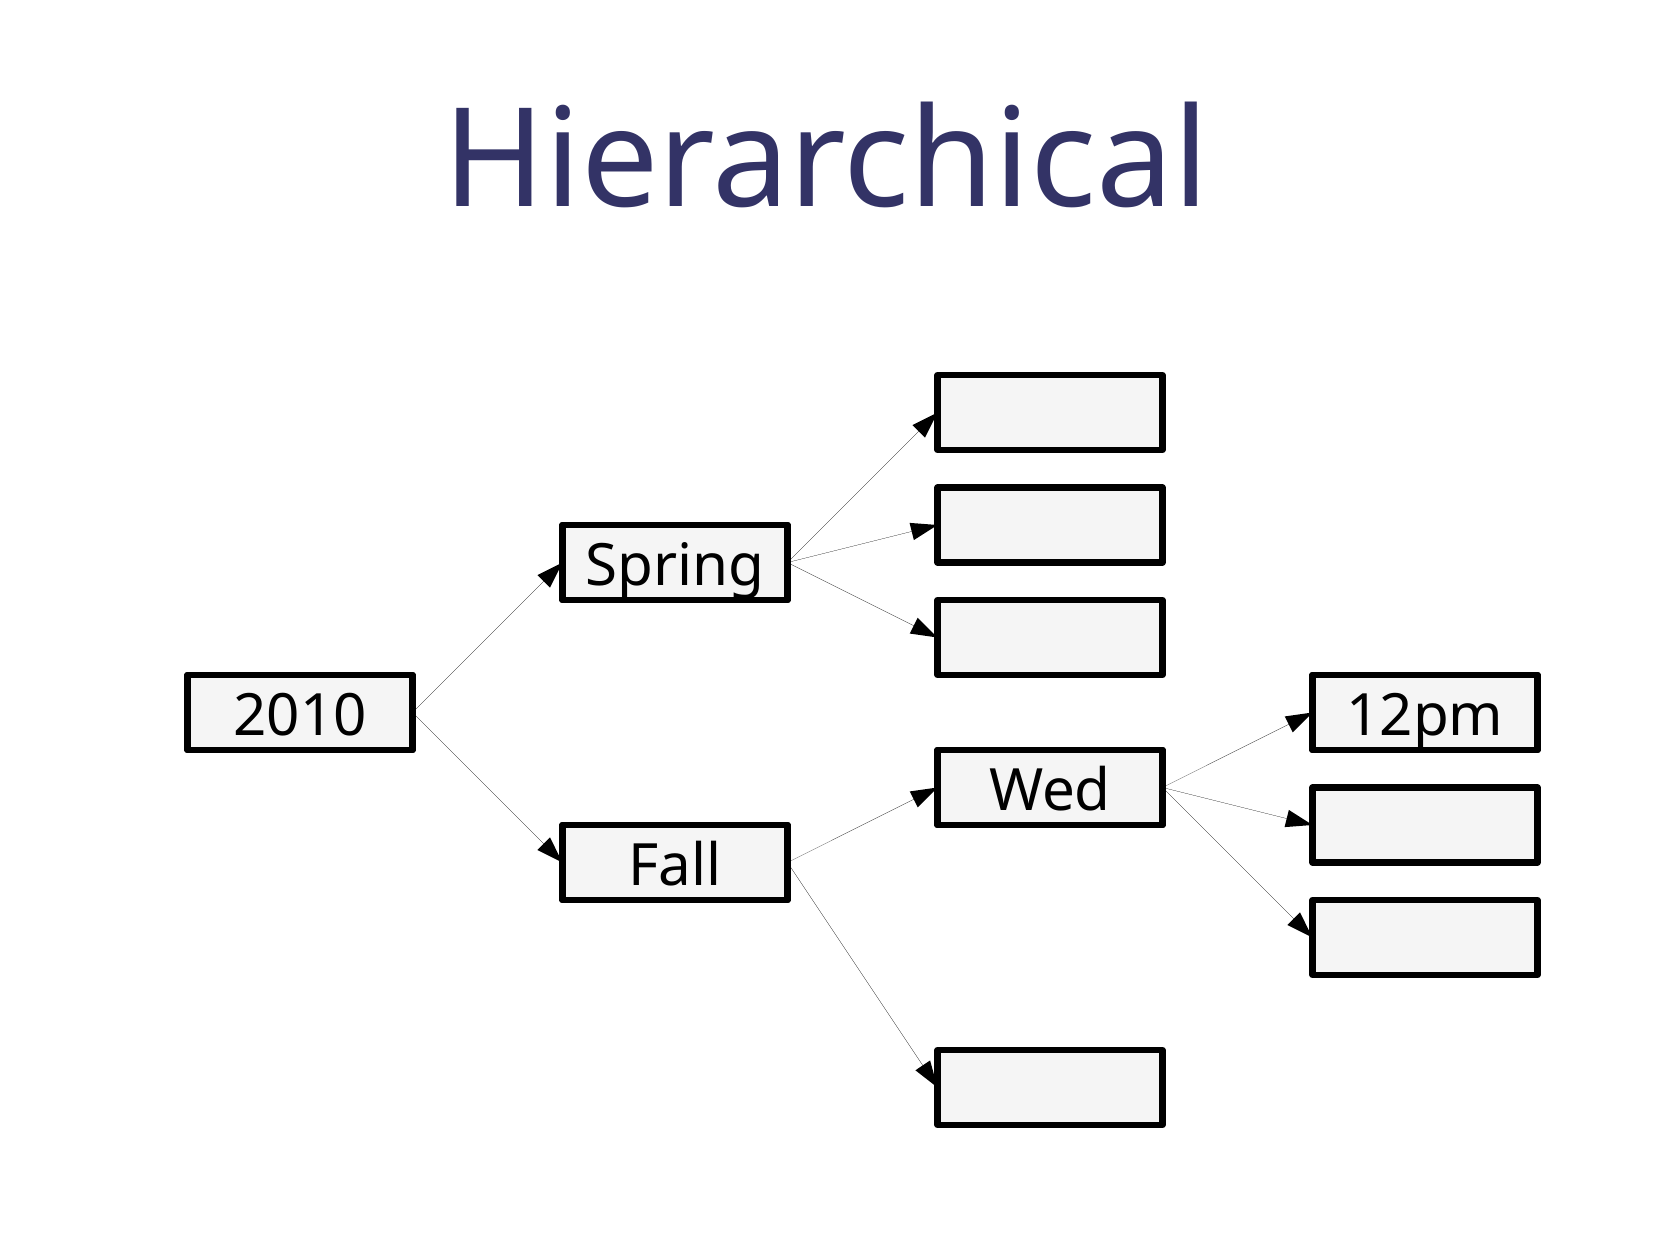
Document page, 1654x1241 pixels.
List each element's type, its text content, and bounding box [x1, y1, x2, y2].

text_box [1312, 787, 1538, 863]
text_box [1312, 900, 1538, 976]
title Hierarchical [82, 56, 1571, 250]
text_box 12pm [1312, 675, 1538, 751]
text_box [937, 487, 1163, 563]
text_box Spring [562, 525, 788, 601]
text_box 2010 [187, 675, 413, 751]
text_box Wed [937, 750, 1163, 826]
text_box [937, 600, 1163, 676]
text_box [937, 1050, 1163, 1126]
text_box [937, 375, 1163, 451]
text_box Fall [562, 825, 788, 901]
